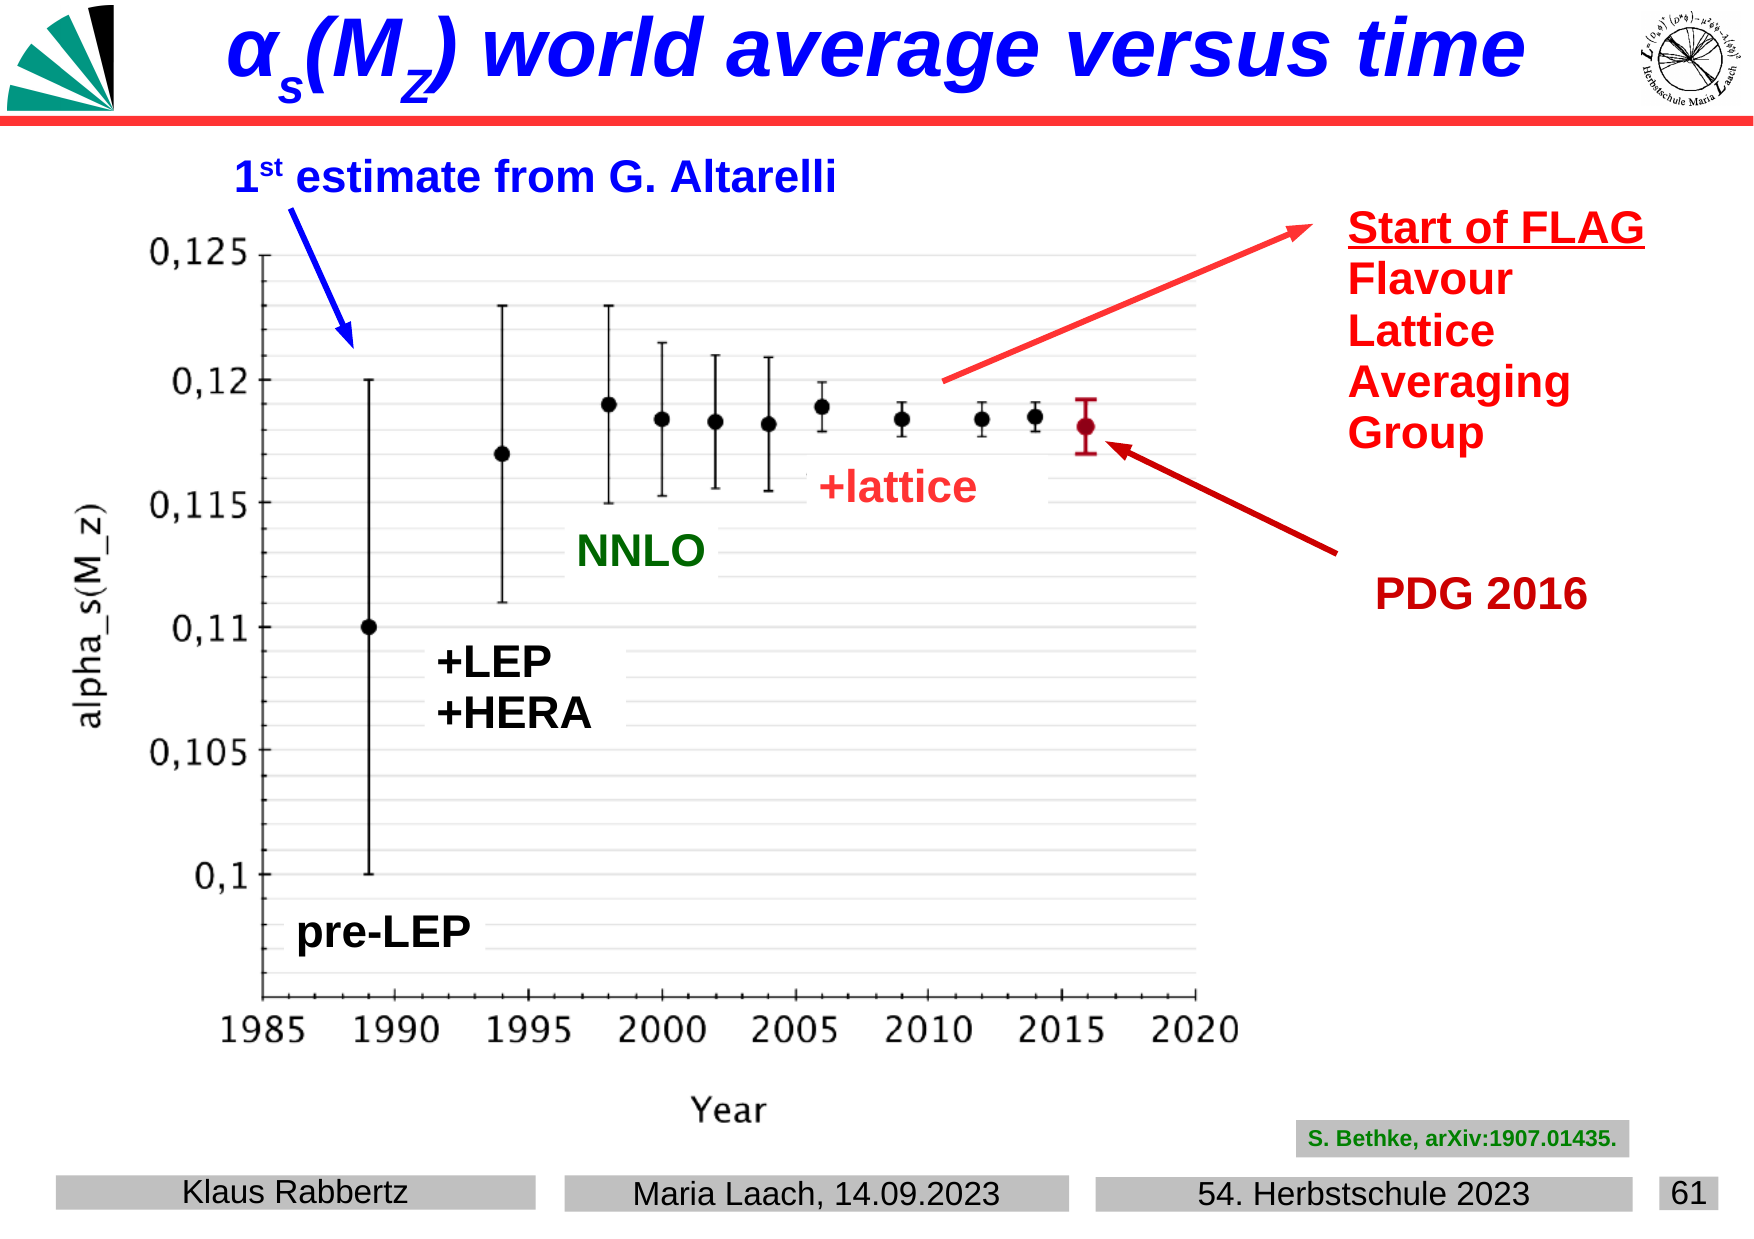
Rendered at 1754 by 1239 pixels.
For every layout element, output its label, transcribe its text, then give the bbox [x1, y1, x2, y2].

text_box S. Bethke, arXiv:1907.01435. [1296, 1120, 1630, 1158]
text_box PDG 2016 [1362, 562, 1608, 626]
text_box Start of FLAG Flavour Lattice Averaging Group [1335, 196, 1663, 467]
picture [7, 5, 114, 112]
picture [52, 224, 1250, 1143]
text_box 1st estimate from G. Altarelli [222, 144, 850, 221]
text_box +LEP +HERA [424, 630, 626, 745]
picture [1641, 11, 1741, 106]
text_box +lattice [806, 454, 1049, 518]
text_box NNLO [564, 519, 719, 583]
text_box pre-LEP [284, 900, 486, 964]
title αs(MZ) world average versus time [124, 0, 1630, 121]
